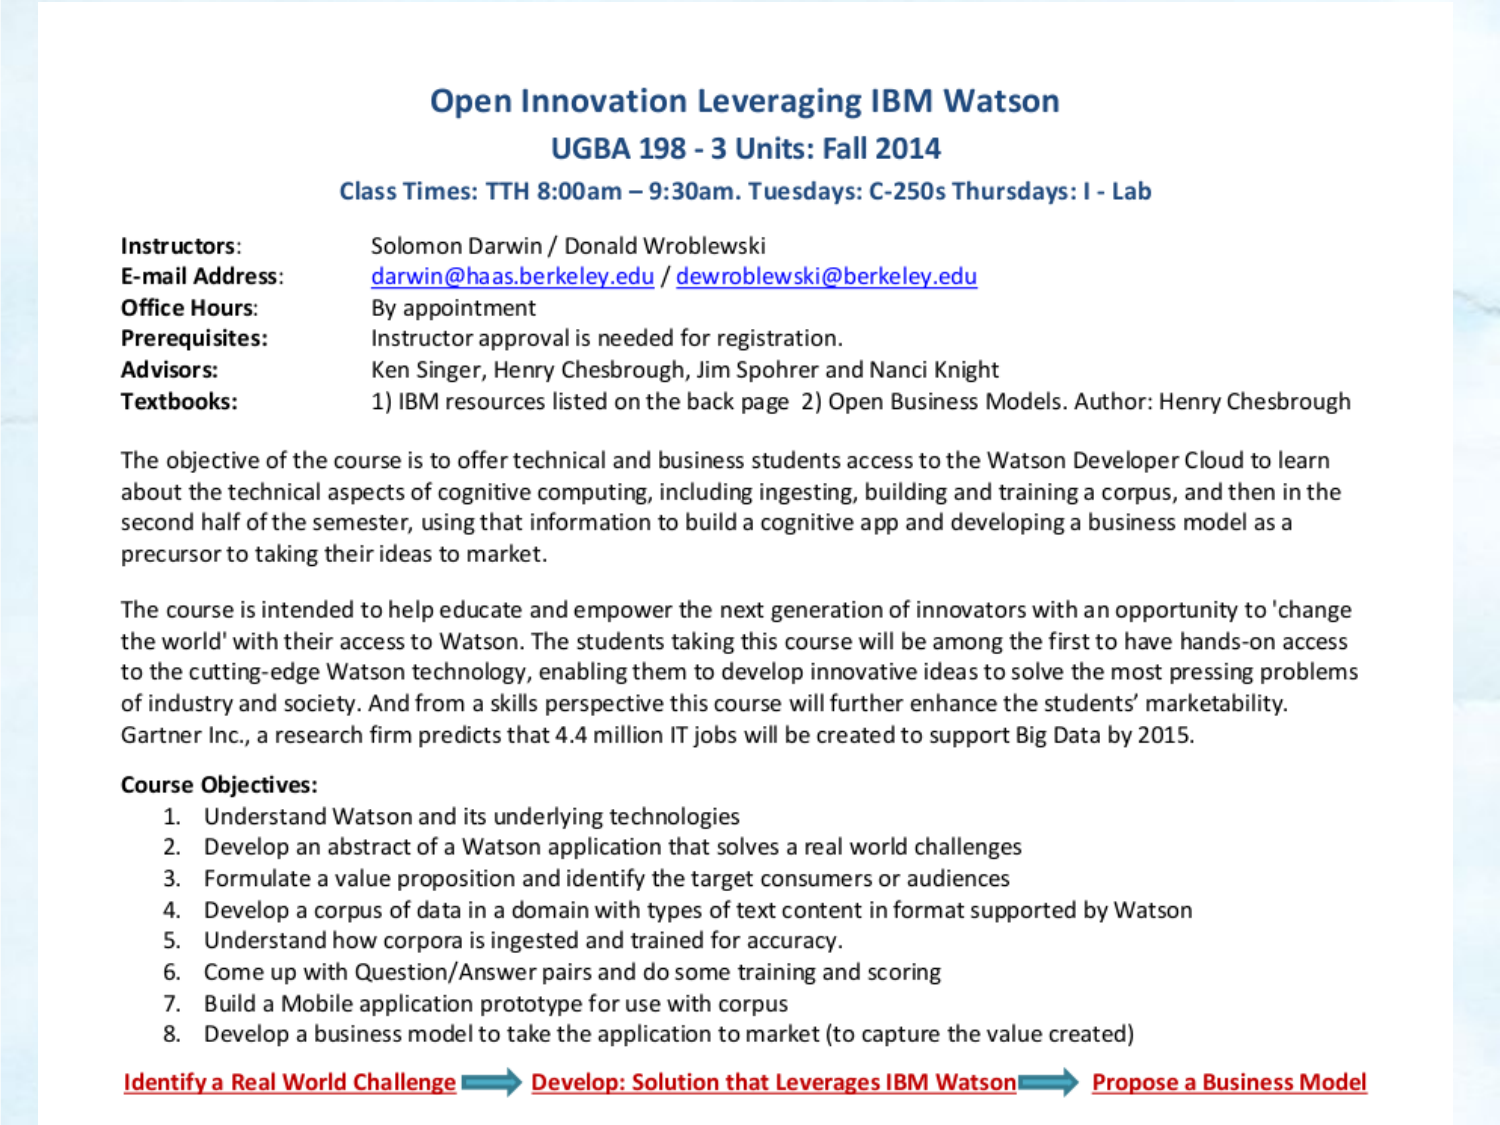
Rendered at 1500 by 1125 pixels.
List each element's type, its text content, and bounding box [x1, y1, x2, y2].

title UGBA 198, Fall 2014 [1453, 37, 1463, 197]
picture [0, 0, 1500, 1125]
